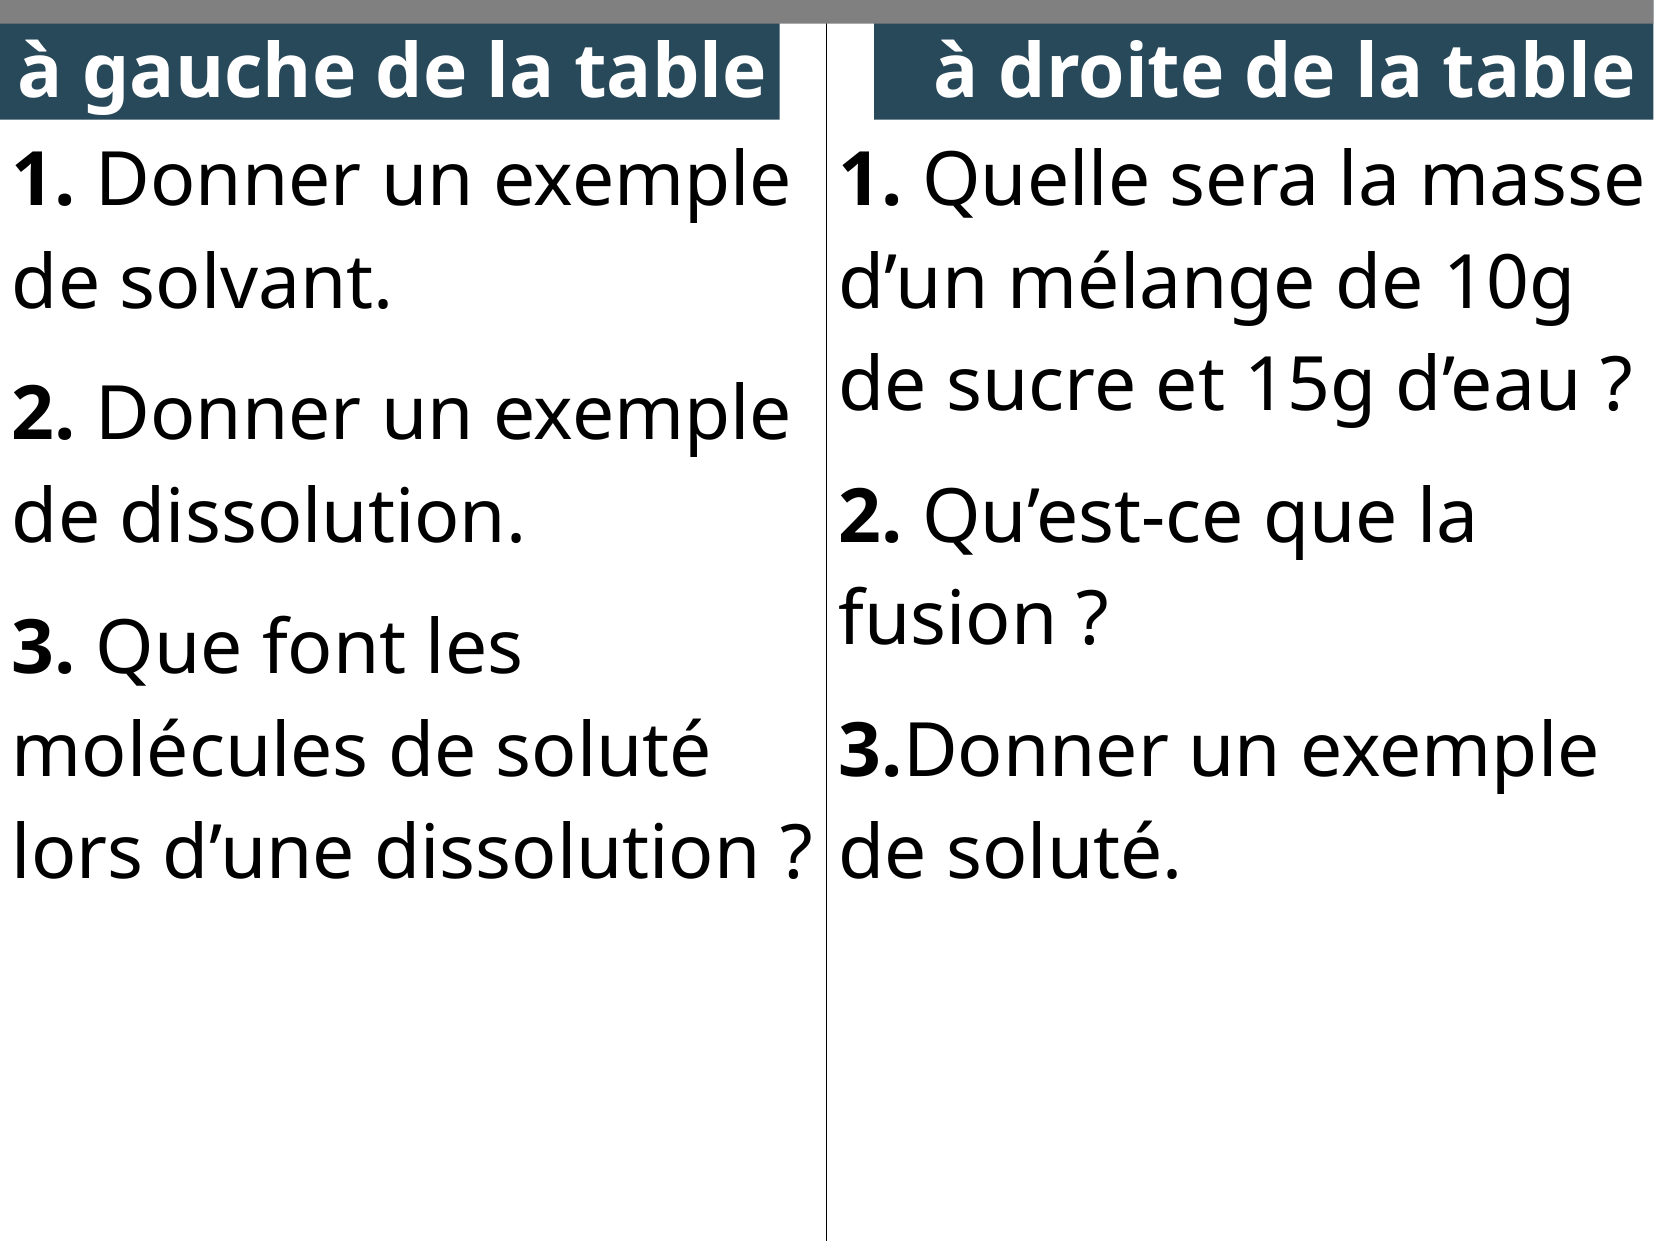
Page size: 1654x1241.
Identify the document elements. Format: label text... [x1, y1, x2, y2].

title à gauche de la table [0, 24, 780, 120]
list 1. Quelle sera la masse d’un mélange de 10g de sucre et 15g d’eau ? 2. Qu’est-ce que la fusion ? 3.Donner un exemple de soluté. [838, 125, 1654, 1241]
text_box [0, 0, 1654, 24]
list 1. Donner un exemple de solvant. 2. Donner un exemple de dissolution. 3. Que font les molécules de soluté lors d’une dissolution ? [11, 125, 815, 1241]
title à droite de la table [874, 24, 1654, 120]
